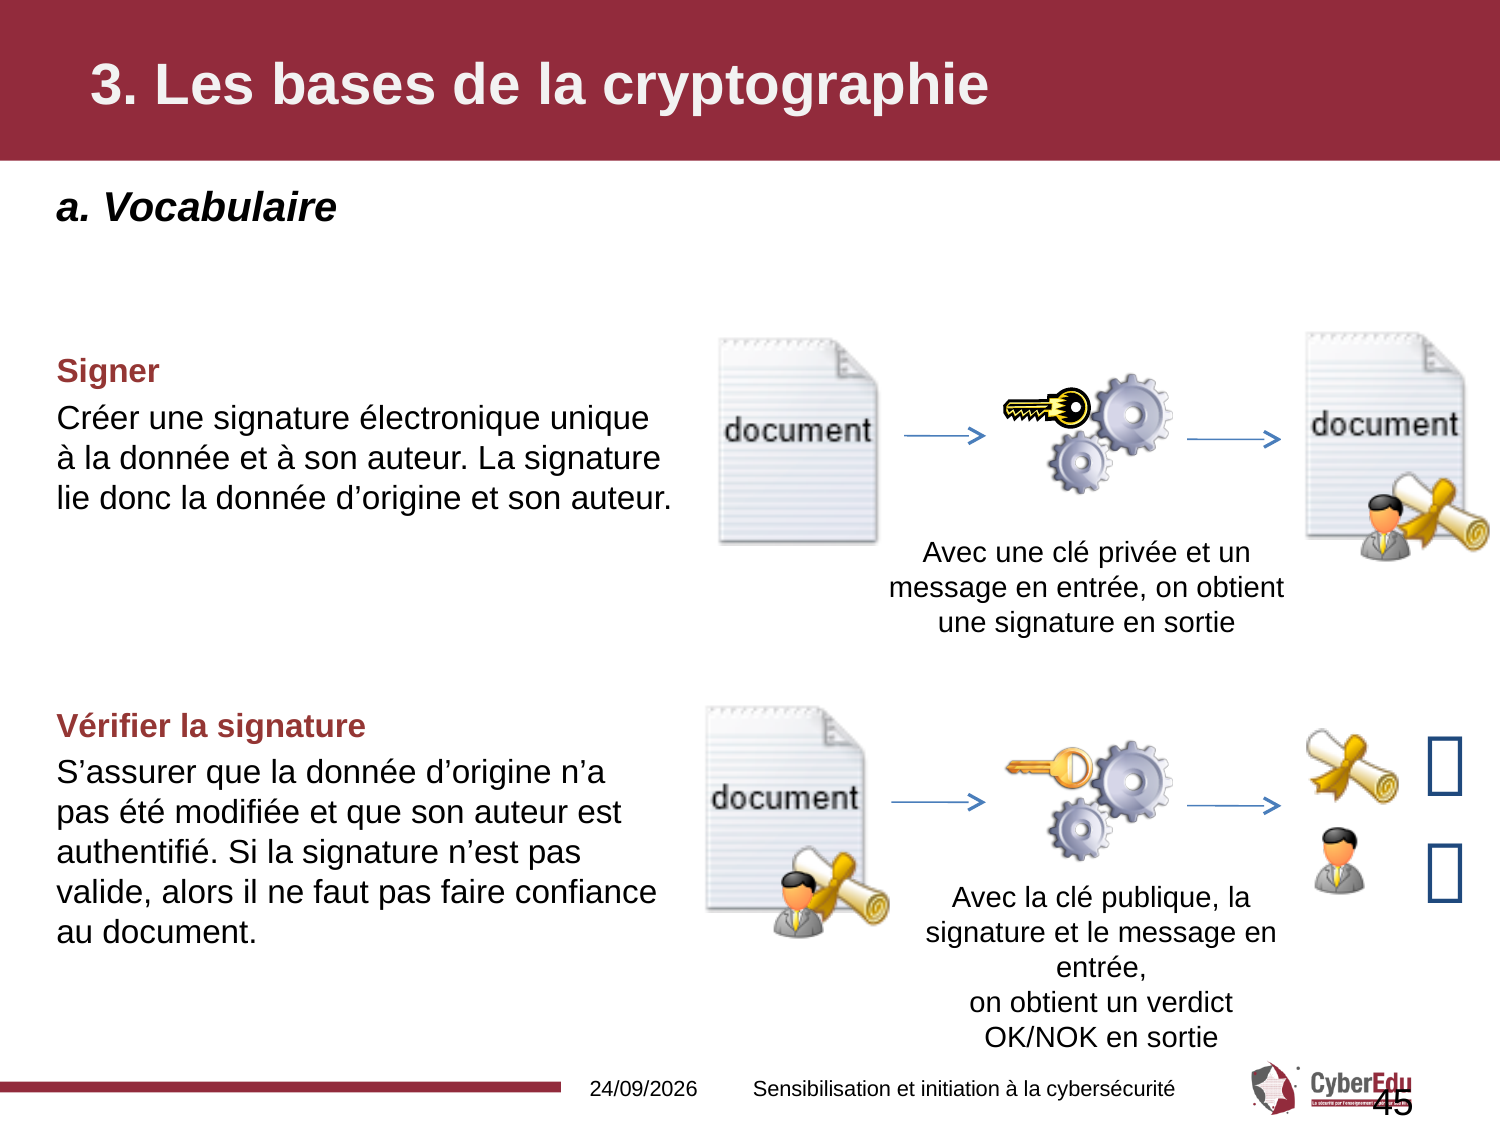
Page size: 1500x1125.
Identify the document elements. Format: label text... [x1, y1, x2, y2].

footer Sensibilisation et initiation à la cybersécurité [738, 1057, 1236, 1118]
title 3. Les bases de la cryptographie [75, 1, 1425, 161]
picture [694, 336, 904, 546]
picture [1305, 719, 1401, 815]
picture [1002, 737, 1176, 868]
text_box Vérifier la signature S’assurer que la donnée d’origine n’a pas été modifiée et que son auteur est authentifié. Si la signature n’est pas valide, alors il ne faut pas faire confiance au document. [41, 696, 682, 953]
picture [1305, 826, 1375, 896]
slide_number 15/11/2020 [561, 1057, 727, 1118]
text_box Avec la clé publique, la signature et le message en entrée, on obtient un verdict OK/NOK en sortie [891, 870, 1312, 970]
picture [999, 367, 1176, 501]
text_box Avec une clé privée et un message en entrée, on obtient une signature en sortie [868, 526, 1306, 626]
text_box  [1406, 812, 1486, 928]
picture [1246, 1060, 1412, 1115]
picture [681, 704, 892, 940]
picture [1376, 1094, 1385, 1107]
text_box  [1406, 706, 1486, 812]
text_box Signer Créer une signature électronique unique à la donnée et à son auteur. La signature lie donc la donnée d’origine et son auteur. [41, 342, 692, 598]
text_box a. Vocabulaire [41, 172, 1471, 268]
picture [1281, 330, 1492, 563]
